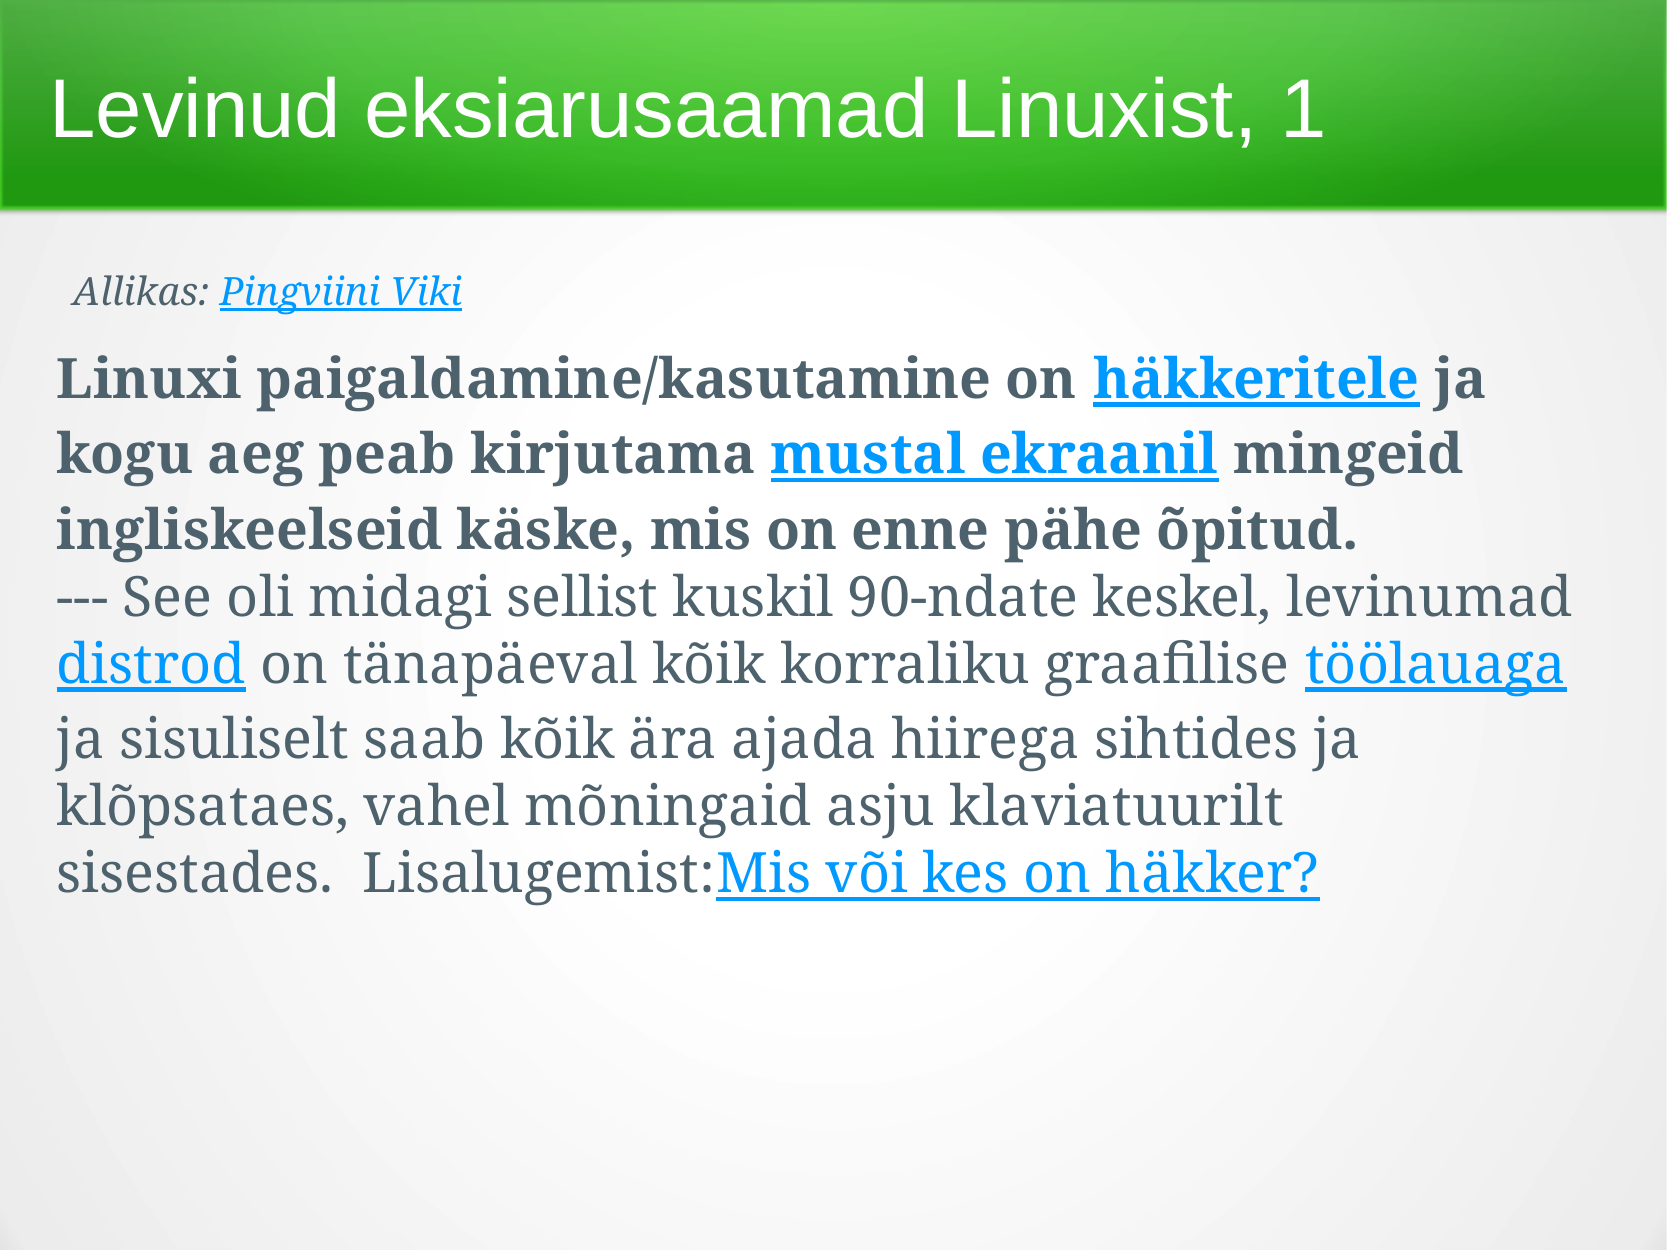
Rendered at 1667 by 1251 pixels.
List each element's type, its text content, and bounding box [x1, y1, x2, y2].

picture [0, 0, 1667, 1250]
list Linuxi paigaldamine/kasutamine on häkkeritele ja kogu aeg peab kirjutama mustal ekraanil mingeid ingliskeelseid käske, mis on enne pähe õpitud. --- See oli midagi sellist kuskil 90-ndate keskel, levinumad distrod on tänapäeval kõik korraliku graafilise töölauaga ja sisuliselt saab kõik ära ajada hiirega sihtides ja klõpsataes, vahel mõningaid asju klaviatuurilt sisestades. Lisalugemist:Mis või kes on häkker? [50, 336, 1633, 1016]
text_box Allikas: Pingviini Viki [66, 260, 508, 340]
title Levinud eksiarusaamad Linuxist, 1 [49, 62, 1633, 156]
